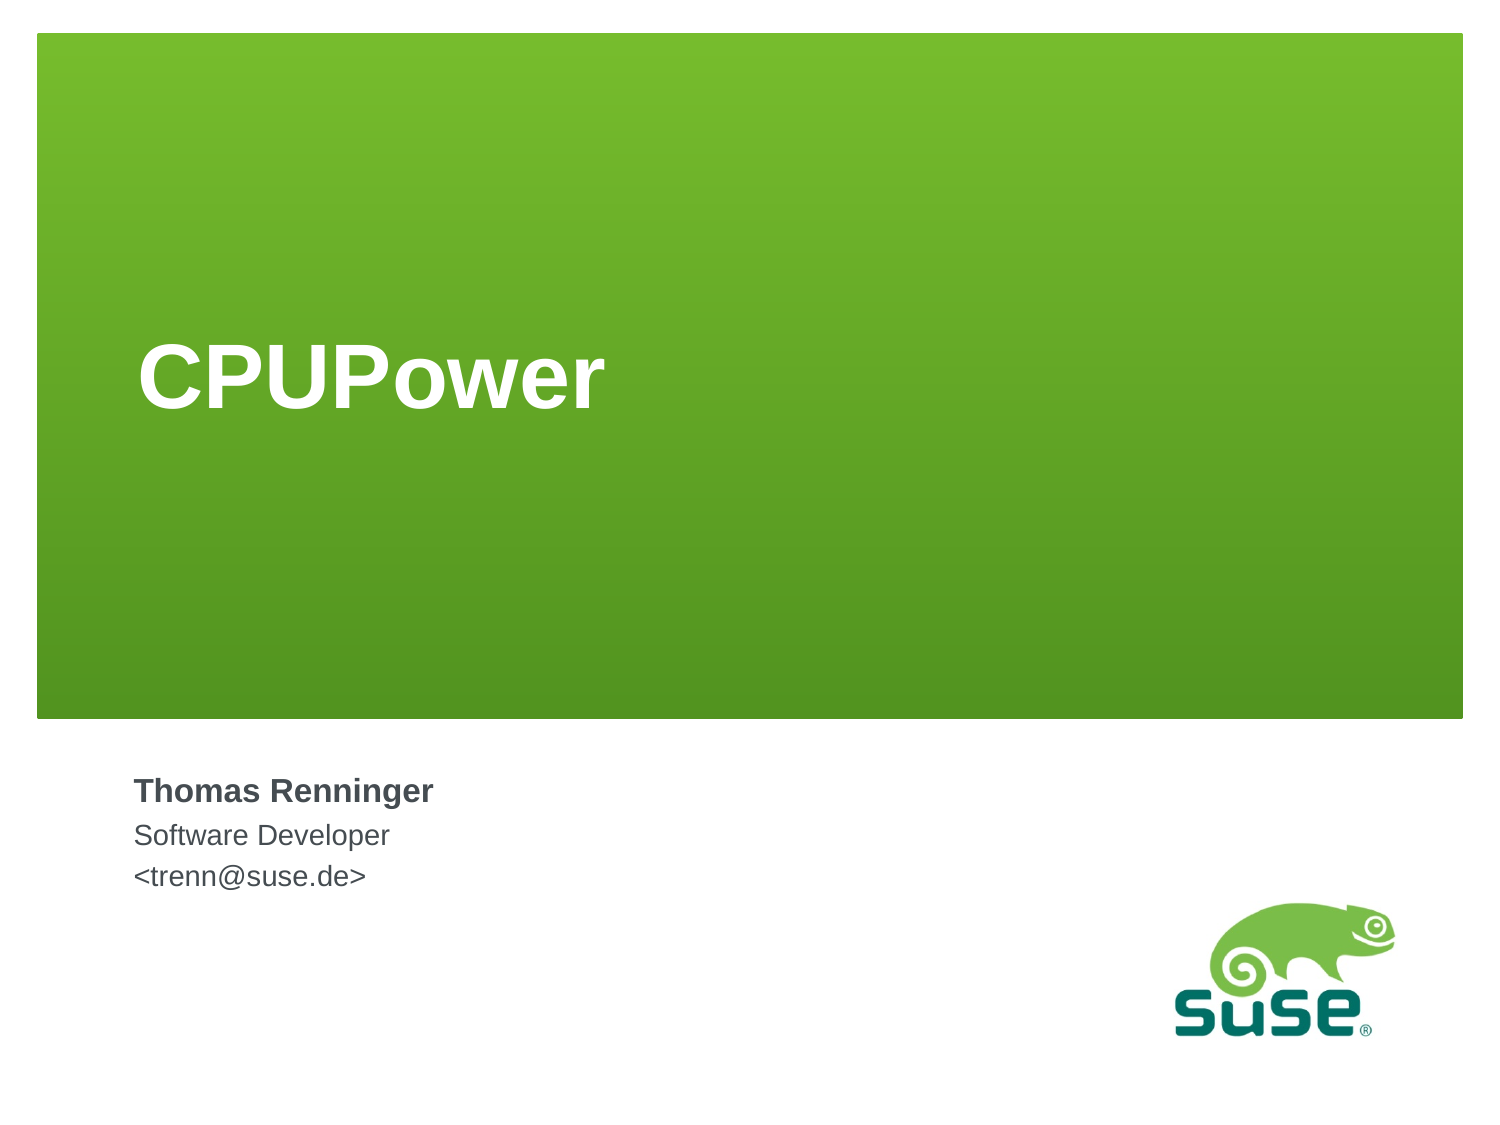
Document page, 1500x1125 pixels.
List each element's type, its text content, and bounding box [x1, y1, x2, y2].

title CPUPower [137, 311, 1411, 429]
picture [1173, 901, 1398, 1040]
subtitle Thomas Renninger Software Developer <trenn@suse.de> [133, 772, 758, 1073]
